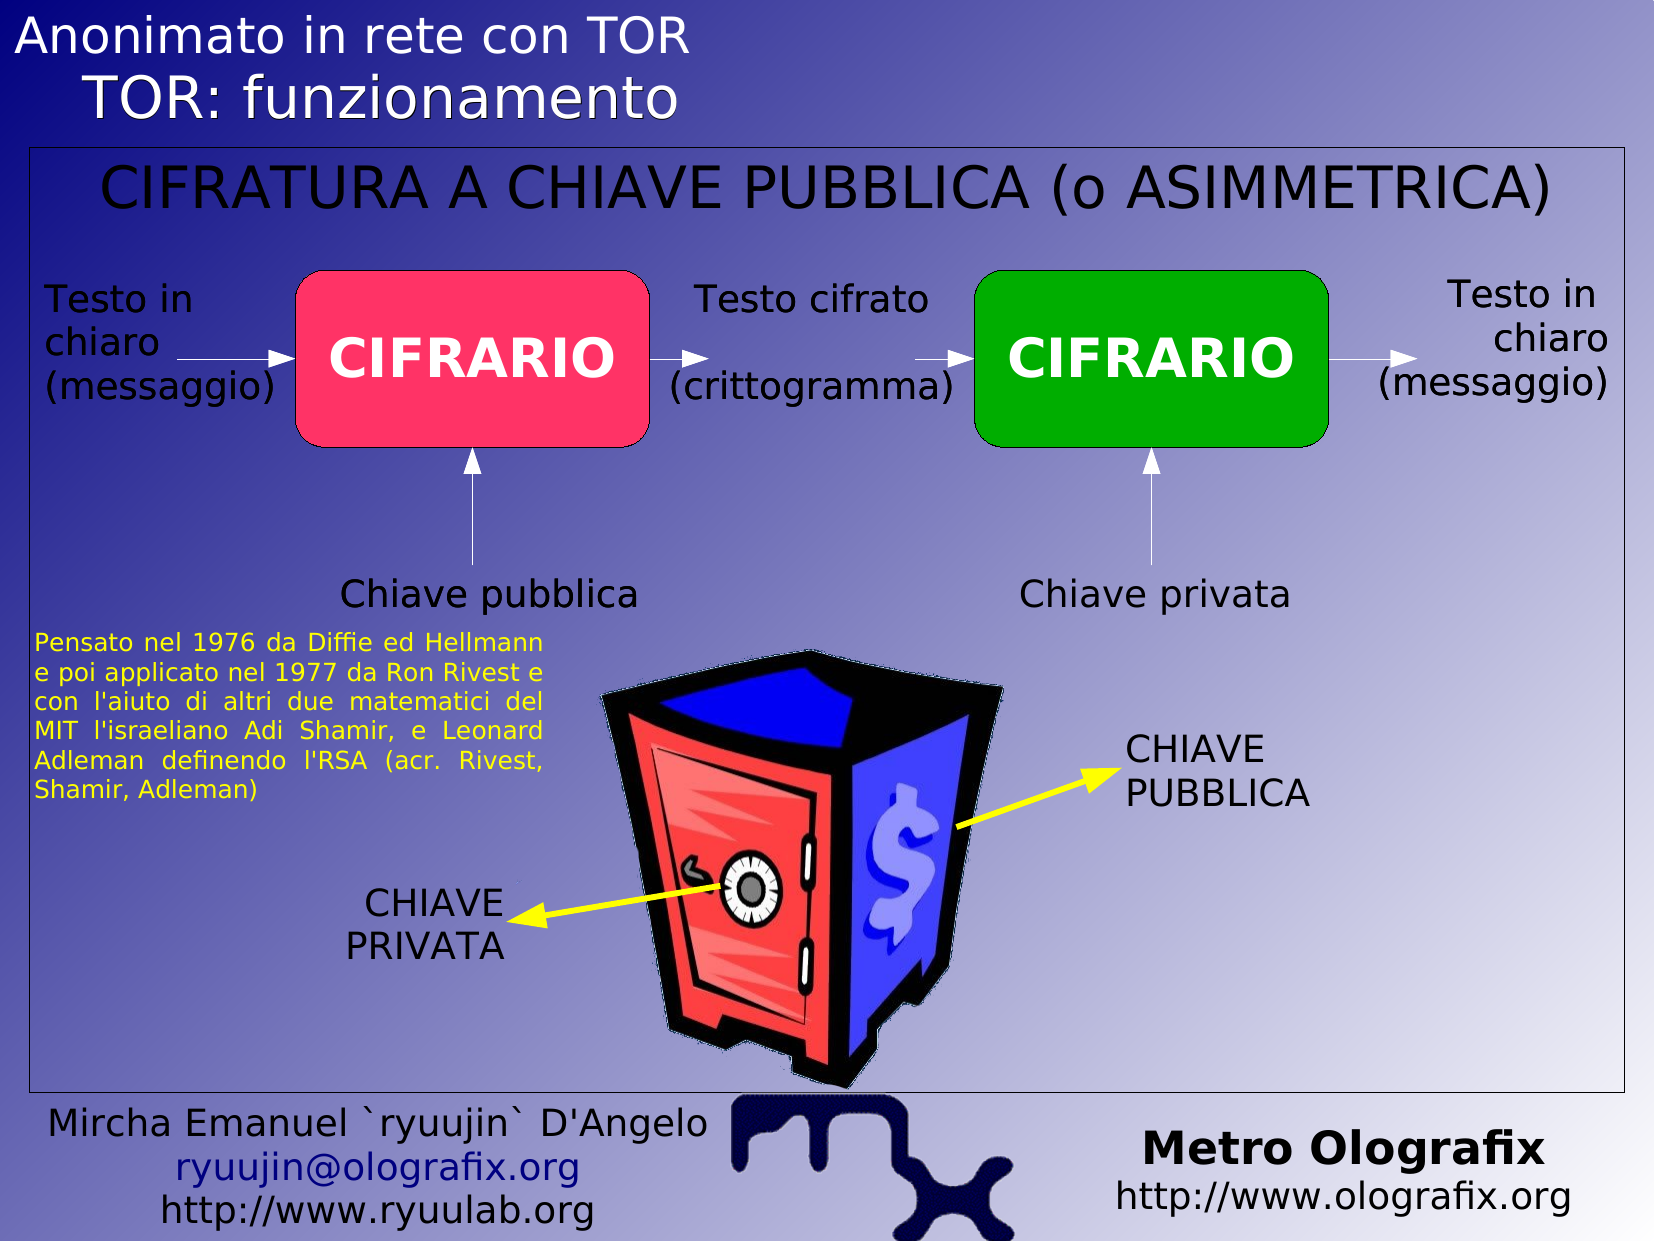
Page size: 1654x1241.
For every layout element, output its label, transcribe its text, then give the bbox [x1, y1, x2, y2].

text_box Testo in chiaro (messaggio) [1240, 265, 1625, 462]
picture [516, 649, 1033, 1241]
text_box Chiave pubblica [324, 565, 709, 624]
text_box CIFRATURA A CHIAVE PUBBLICA (o ASIMMETRICA) [29, 147, 1625, 236]
text_box Testo in chiaro (messaggio) [29, 270, 414, 467]
text_box Metro Olografix http://www.olografix.org [1034, 1114, 1654, 1227]
text_box CHIAVE PUBBLICA [1110, 720, 1376, 823]
text_box CIFRARIO [975, 270, 1240, 448]
text_box Anonimato in rete con TOR [0, 0, 1595, 74]
text_box Mircha Emanuel `ryuujin` D'Angelo ryuujin@olografix.org http://www.ryuulab.org [0, 1094, 757, 1241]
title TOR: funzionamento [82, 49, 1571, 147]
text_box Testo cifrato (crittogramma) [649, 270, 975, 467]
text_box Chiave privata [1003, 565, 1359, 624]
text_box Pensato nel 1976 da Diffie ed Hellmann e poi applicato nel 1977 da Ron Rivest e con l'aiuto di altri due matematici del MIT l'israeliano Adi Shamir, e Leonard Adleman definendo l'RSA (acr. Rivest, Shamir, Adleman) [19, 621, 560, 928]
text_box CIFRARIO [414, 270, 649, 448]
text_box CHIAVE PRIVATA [253, 928, 520, 976]
